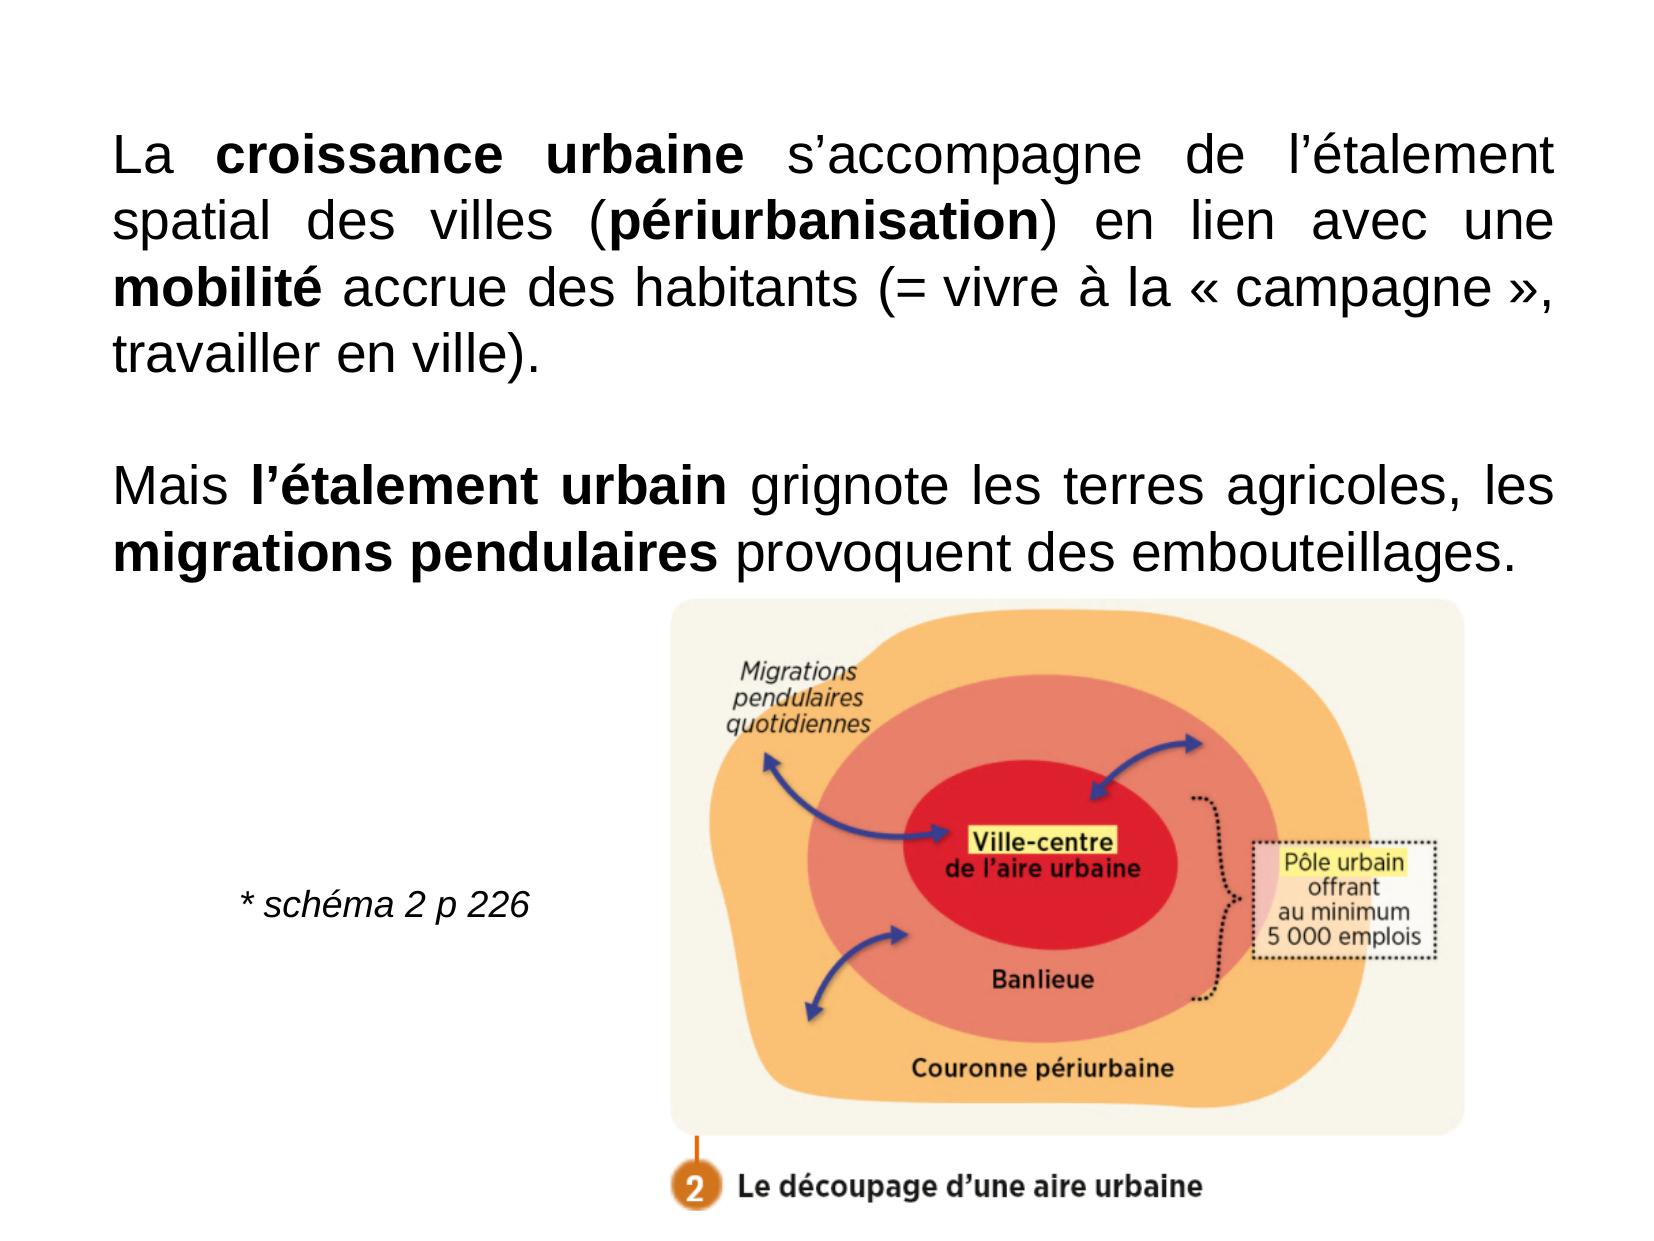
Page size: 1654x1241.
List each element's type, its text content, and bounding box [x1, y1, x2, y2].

picture [661, 588, 1477, 1215]
text_box * schéma 2 p 226 [223, 872, 556, 934]
text_box La croissance urbaine s’accompagne de l’étalement spatial des villes (périurbanisation) en lien avec une mobilité accrue des habitants (= vivre à la « campagne », travailler en ville). Mais l’étalement urbain grignote les terres agricoles, les migrations pendulaires provoquent des embouteillages. [97, 110, 1571, 590]
